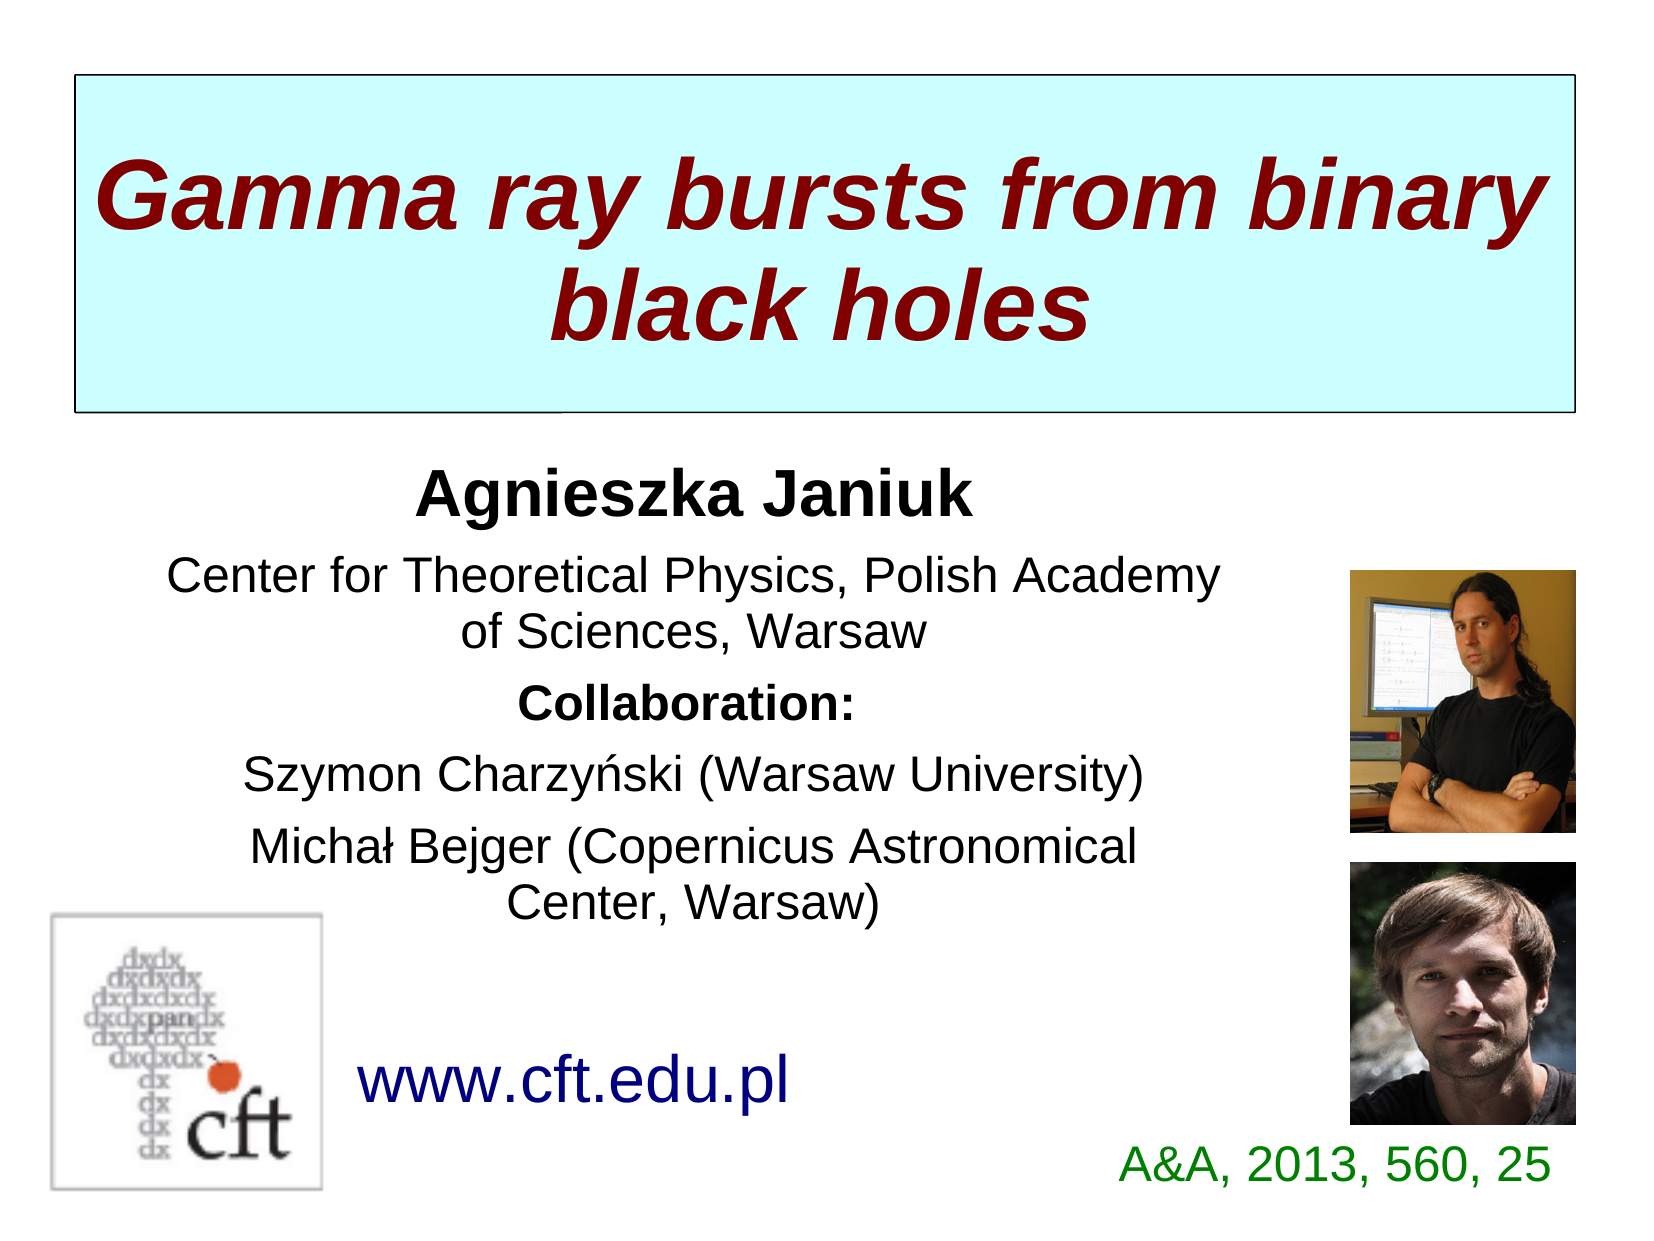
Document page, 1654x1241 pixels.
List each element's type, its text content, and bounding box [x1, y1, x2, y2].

text_box [1568, 74, 1576, 413]
picture [1350, 862, 1576, 1126]
text_box A&A, 2013, 560, 25 [1050, 1129, 1622, 1201]
picture [1350, 570, 1576, 833]
text_box www.cft.edu.pl [172, 1035, 976, 1126]
text_box Agnieszka Janiuk Center for Theoretical Physics, Polish Academy of Sciences, Warsaw Collaboration: Szymon Charzyński (Warsaw University) Michał Bejger (Copernicus Astronomical Center, Warsaw) [149, 450, 1238, 1157]
text_box Gamma ray bursts from binary black holes [75, 41, 1568, 461]
picture [37, 899, 338, 1203]
